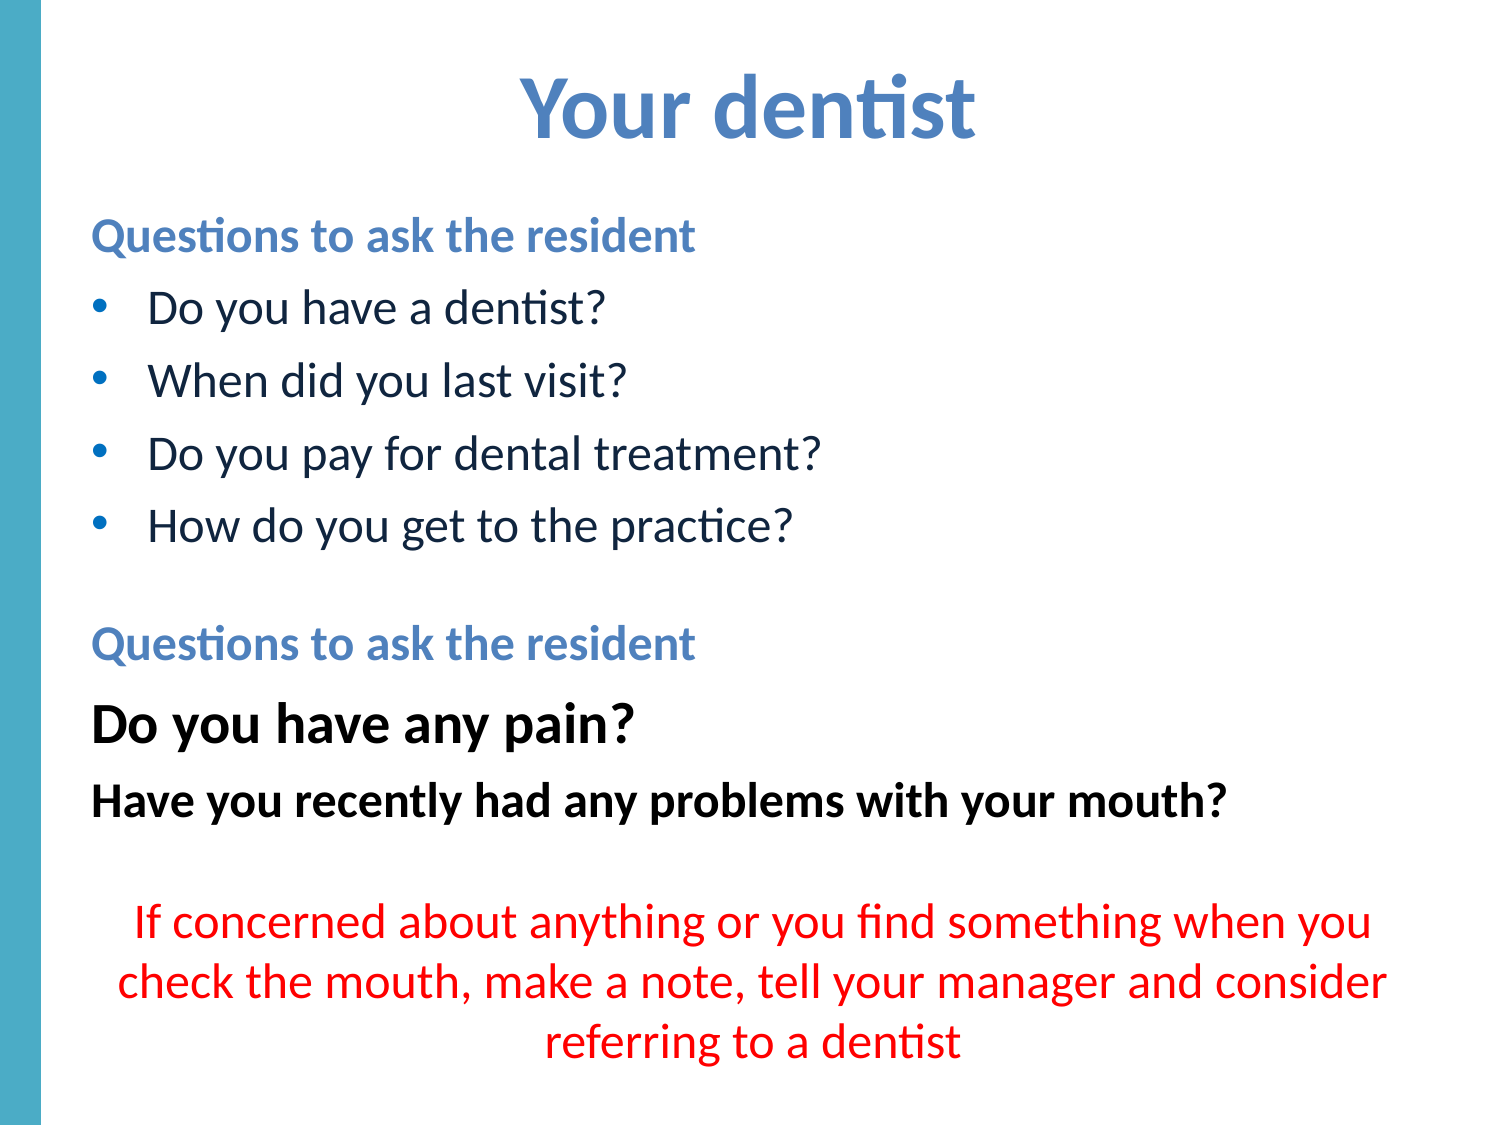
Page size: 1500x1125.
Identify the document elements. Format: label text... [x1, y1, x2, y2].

title Your dentist [73, 7, 1424, 196]
list Questions to ask the resident Do you have a dentist? When did you last visit? Do you pay for dental treatment? How do you get to the practice? [76, 195, 1427, 1011]
text_box If concerned about anything or you find something when you check the mouth, make a note, tell your manager and consider referring to a dentist [78, 881, 1429, 1079]
text_box Questions to ask the resident Do you have any pain? Have you recently had any problems with your mouth? [76, 603, 1323, 835]
text_box [0, 0, 41, 1125]
